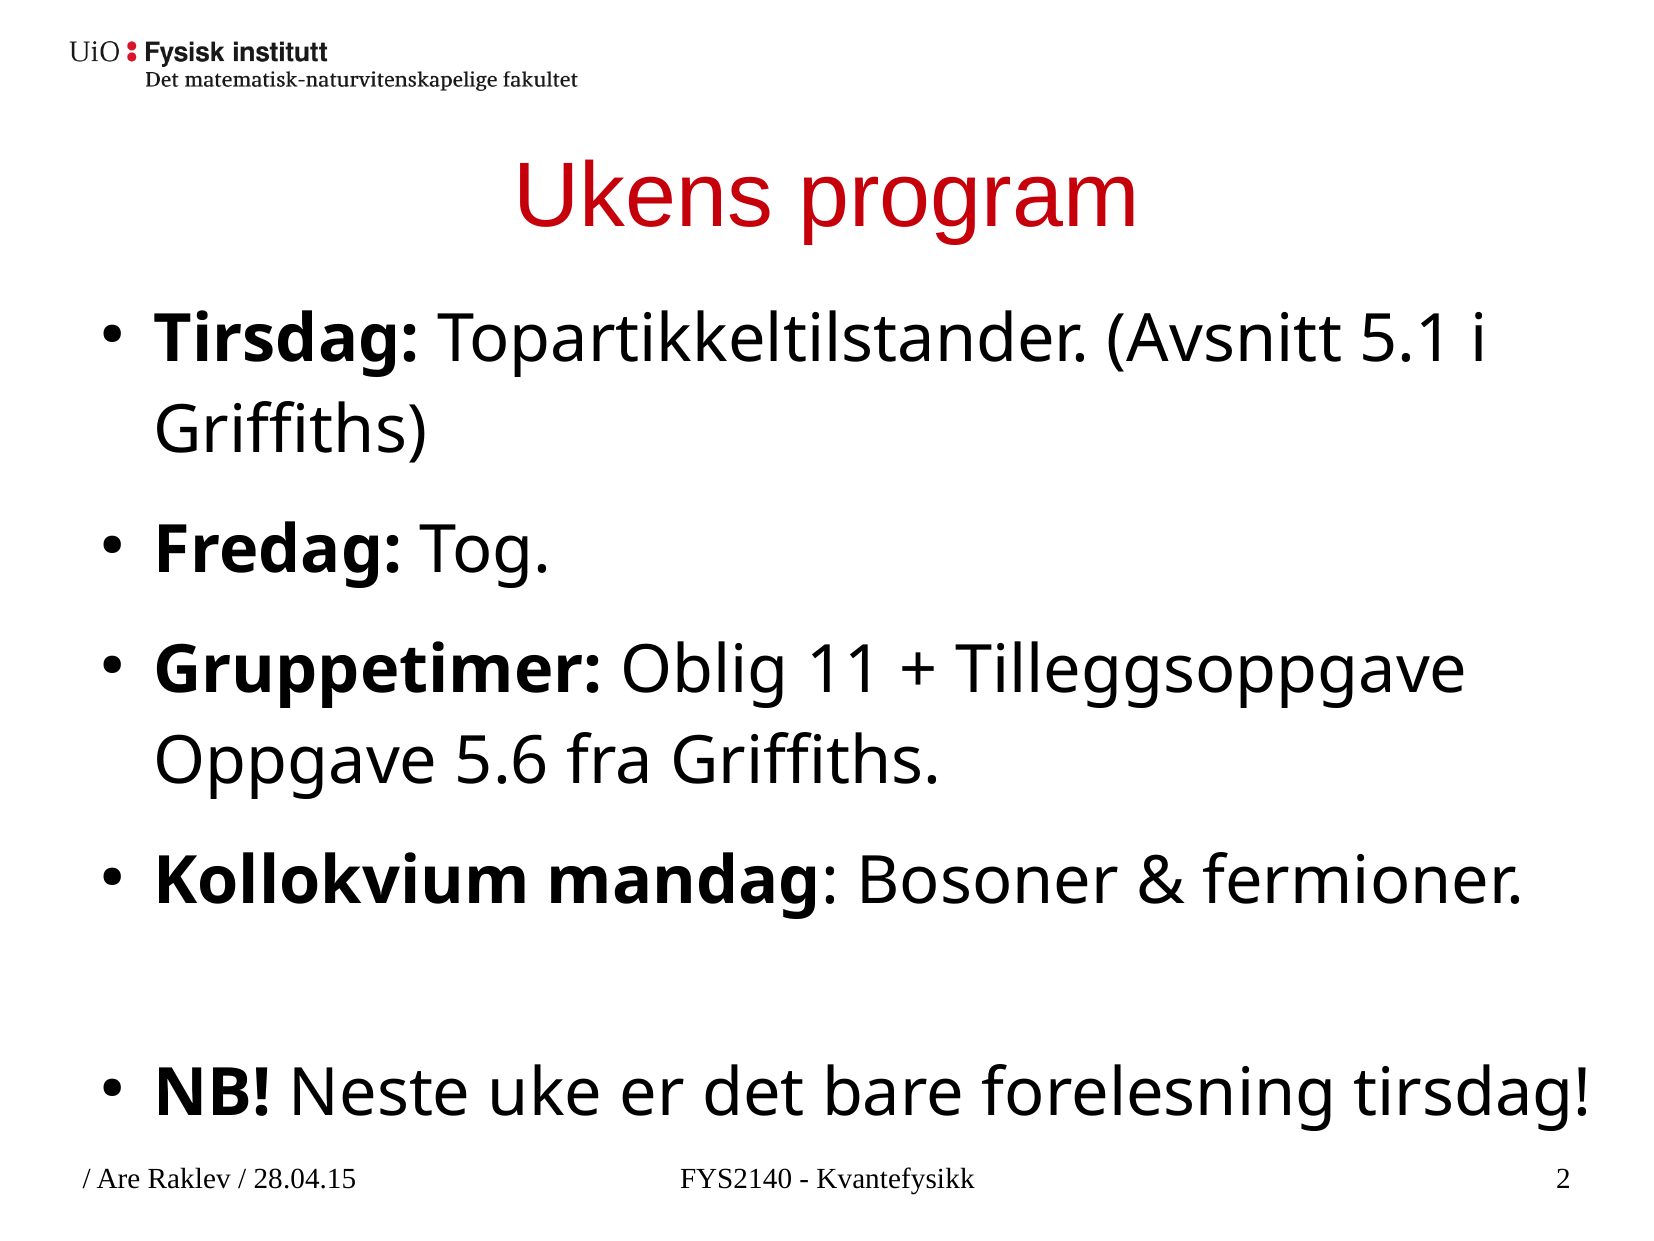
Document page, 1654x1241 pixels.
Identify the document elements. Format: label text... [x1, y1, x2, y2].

list Tirsdag: Topartikkeltilstander. (Avsnitt 5.1 i Griffiths) Fredag: Tog. Gruppetimer: Oblig 11 + Tilleggsoppgave Oppgave 5.6 fra Griffiths. Kollokvium mandag: Bosoner & fermioner. NB! Neste uke er det bare forelesning tirsdag! [82, 290, 1613, 1094]
picture [68, 37, 581, 93]
title Ukens program [82, 90, 1571, 290]
